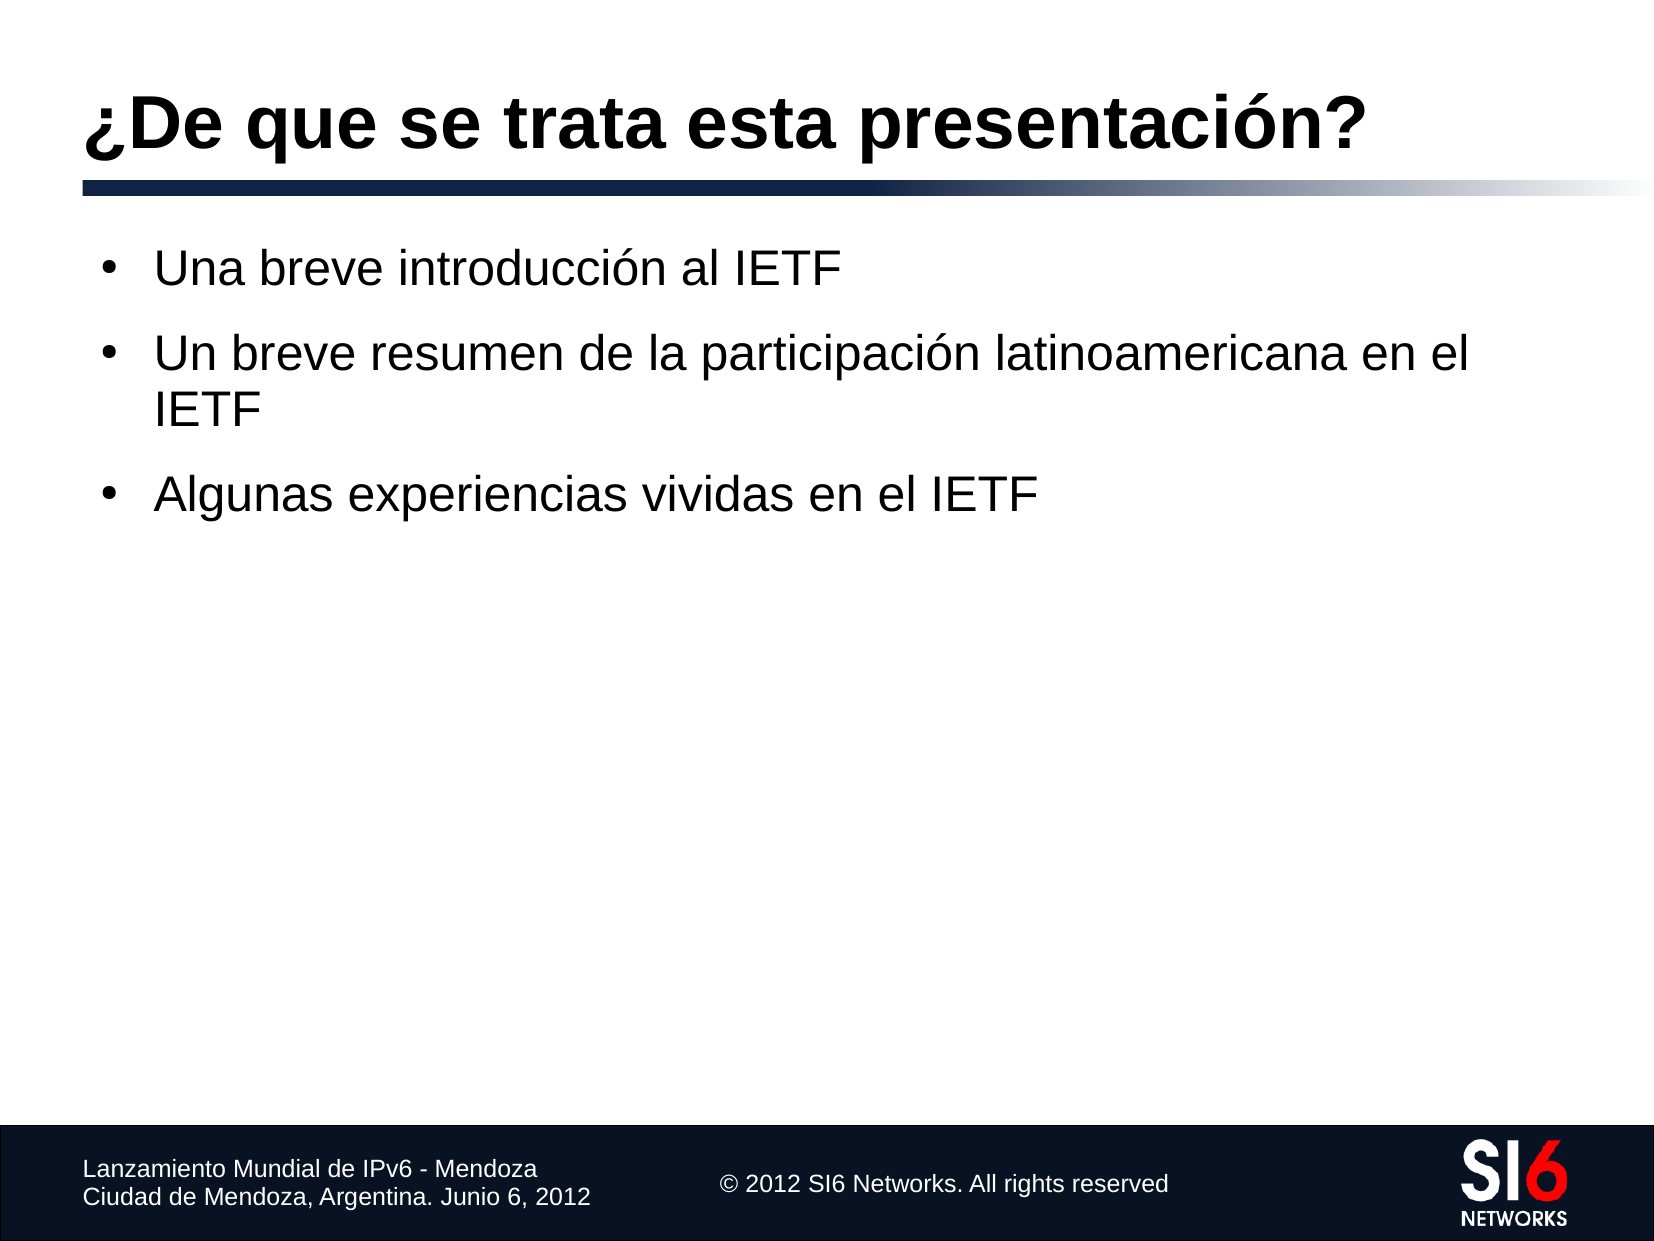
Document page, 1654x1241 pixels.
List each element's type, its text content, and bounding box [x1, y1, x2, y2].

list Una breve introducción al IETF Un breve resumen de la participación latinoamericana en el IETF Algunas experiencias vividas en el IETF [82, 240, 1571, 1059]
picture [1461, 1139, 1567, 1226]
title ¿De que se trata esta presentación? [82, 49, 1571, 196]
